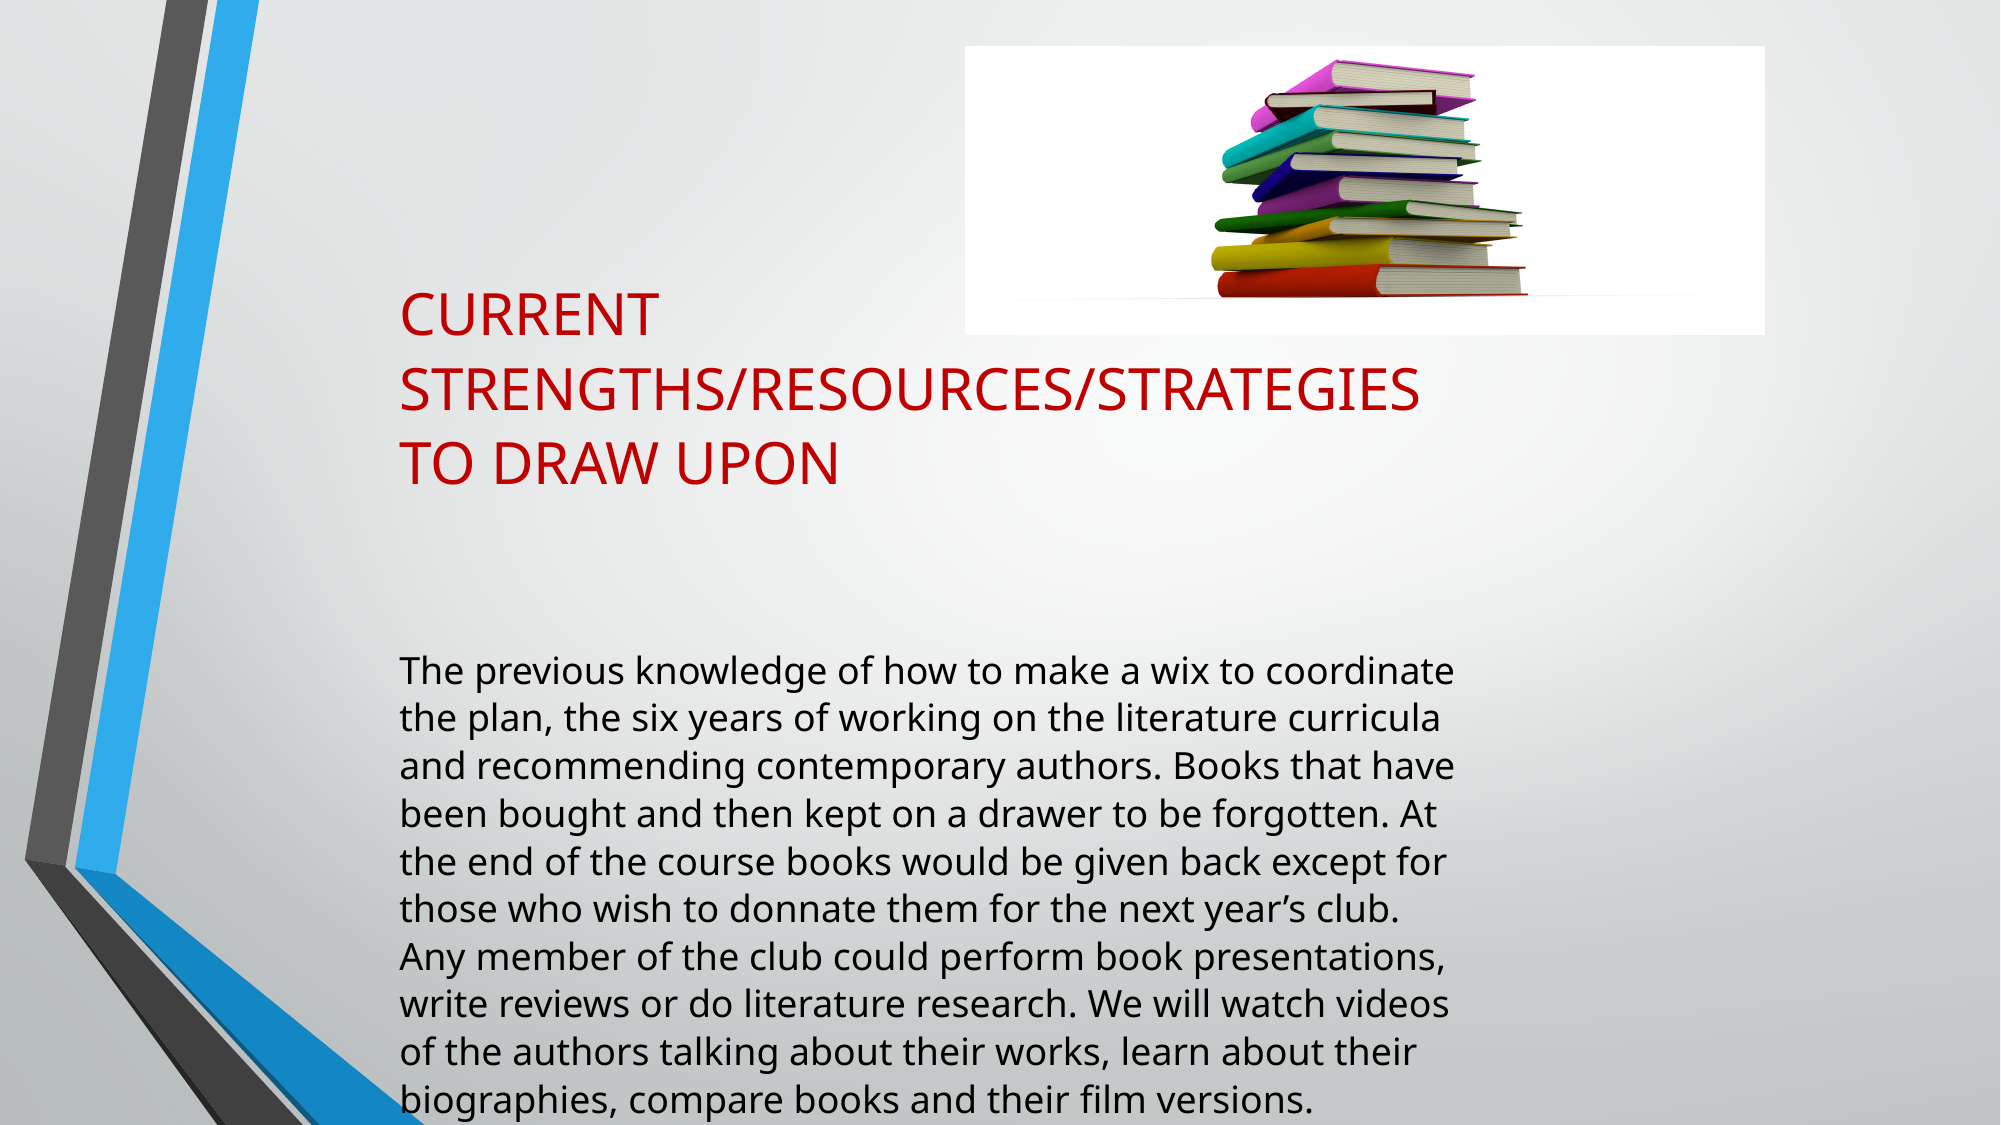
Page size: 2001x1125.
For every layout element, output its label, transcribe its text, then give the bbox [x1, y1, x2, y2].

picture [965, 46, 1765, 335]
text_box CURRENT STRENGTHS/RESOURCES/STRATEGIES TO DRAW UPON The previous knowledge of how to make a wix to coordinate the plan, the six years of working on the literature curricula and recommending contemporary authors. Books that have been bought and then kept on a drawer to be forgotten. At the end of the course books would be given back except for those who wish to donnate them for the next year’s club. Any member of the club could perform book presentations, write reviews or do literature research. We will watch videos of the authors talking about their works, learn about their biographies, compare books and their film versions. [384, 266, 1500, 1125]
